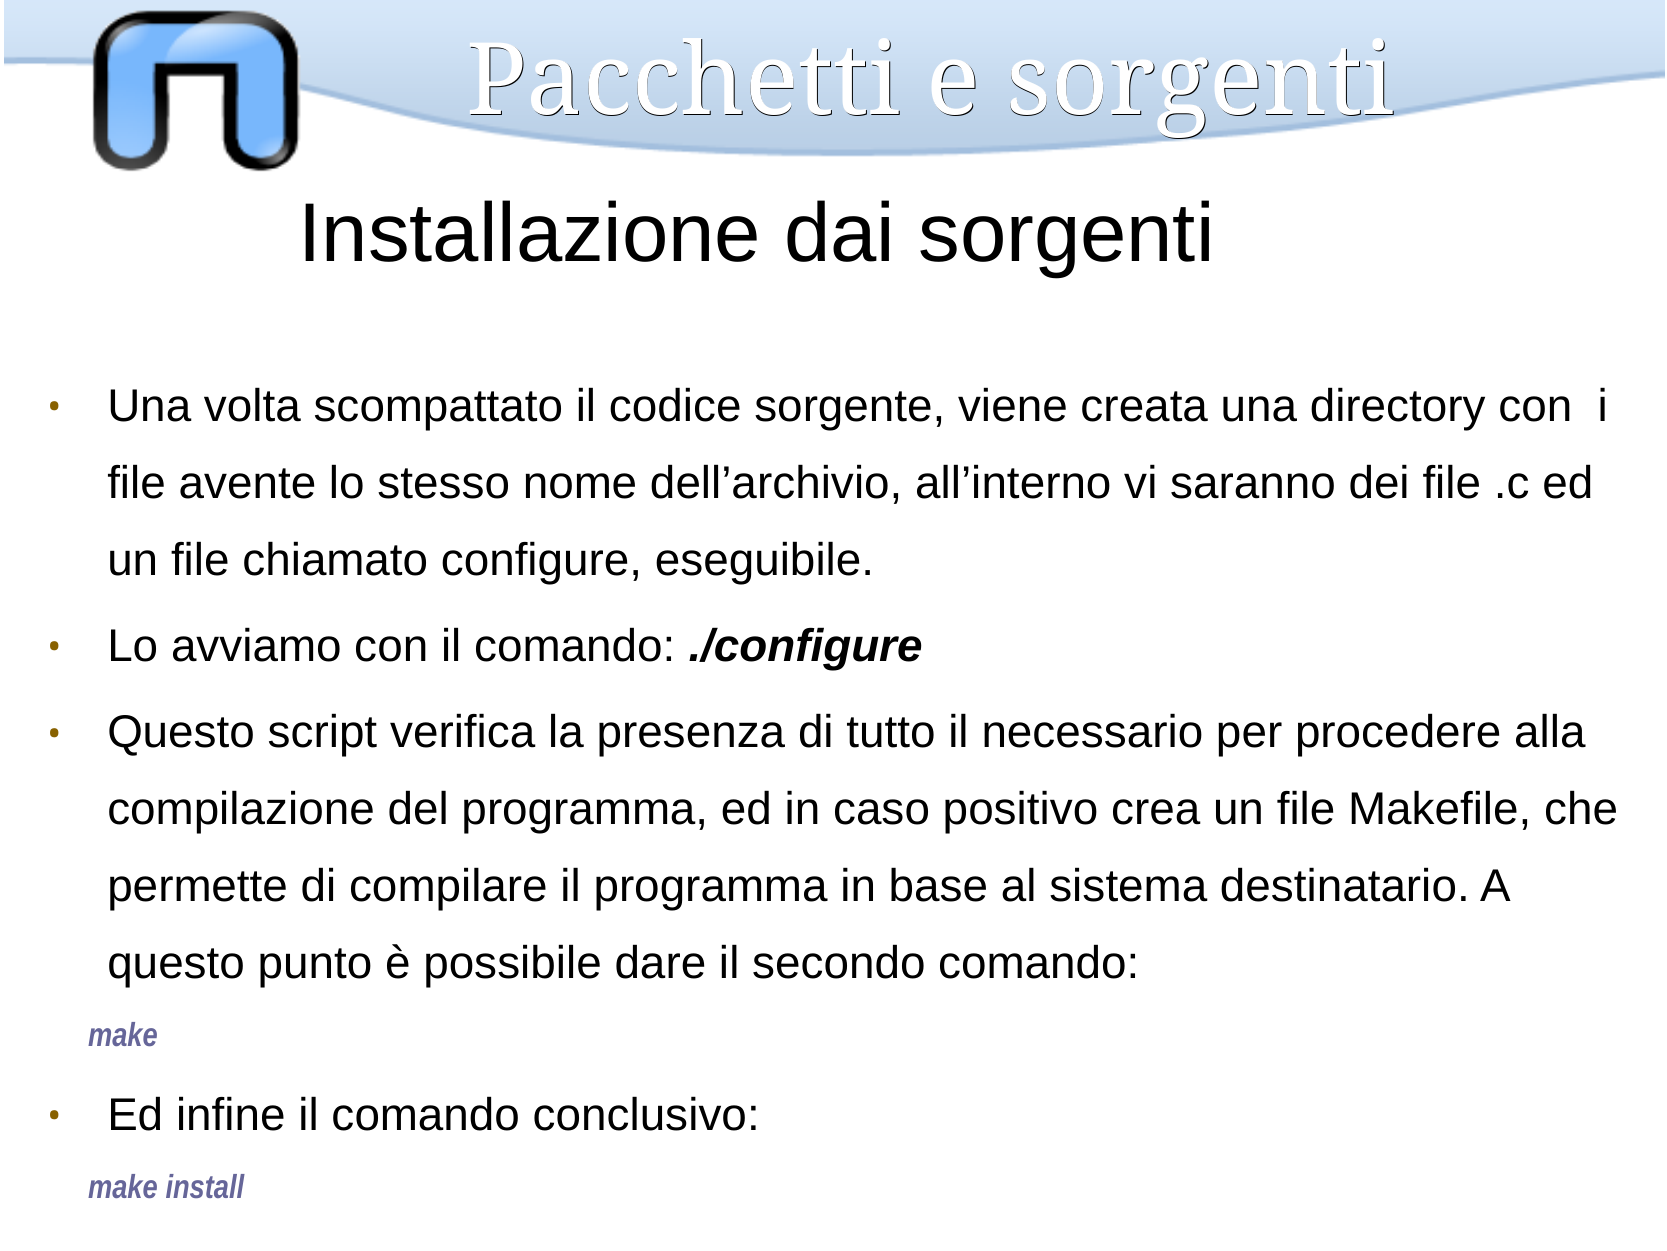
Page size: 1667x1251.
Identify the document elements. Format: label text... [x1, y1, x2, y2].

title Installazione dai sorgenti [283, 157, 1409, 308]
text_box Pacchetti e sorgenti [373, 0, 1497, 159]
picture [0, 0, 1667, 1251]
list Una volta scompattato il codice sorgente, viene creata una directory con i file avente lo stesso nome dell’archivio, all’interno vi saranno dei file .c ed un file chiamato configure, eseguibile. Lo avviamo con il comando: ./configure Questo script verifica la presenza di tutto il necessario per procedere alla compilazione del programma, ed in caso positivo crea un file Makefile, che permette di compilare il programma in base al sistema destinatario. A questo punto è possibile dare il secondo comando: make Ed infine il comando conclusivo: make install [0, 346, 1665, 1189]
